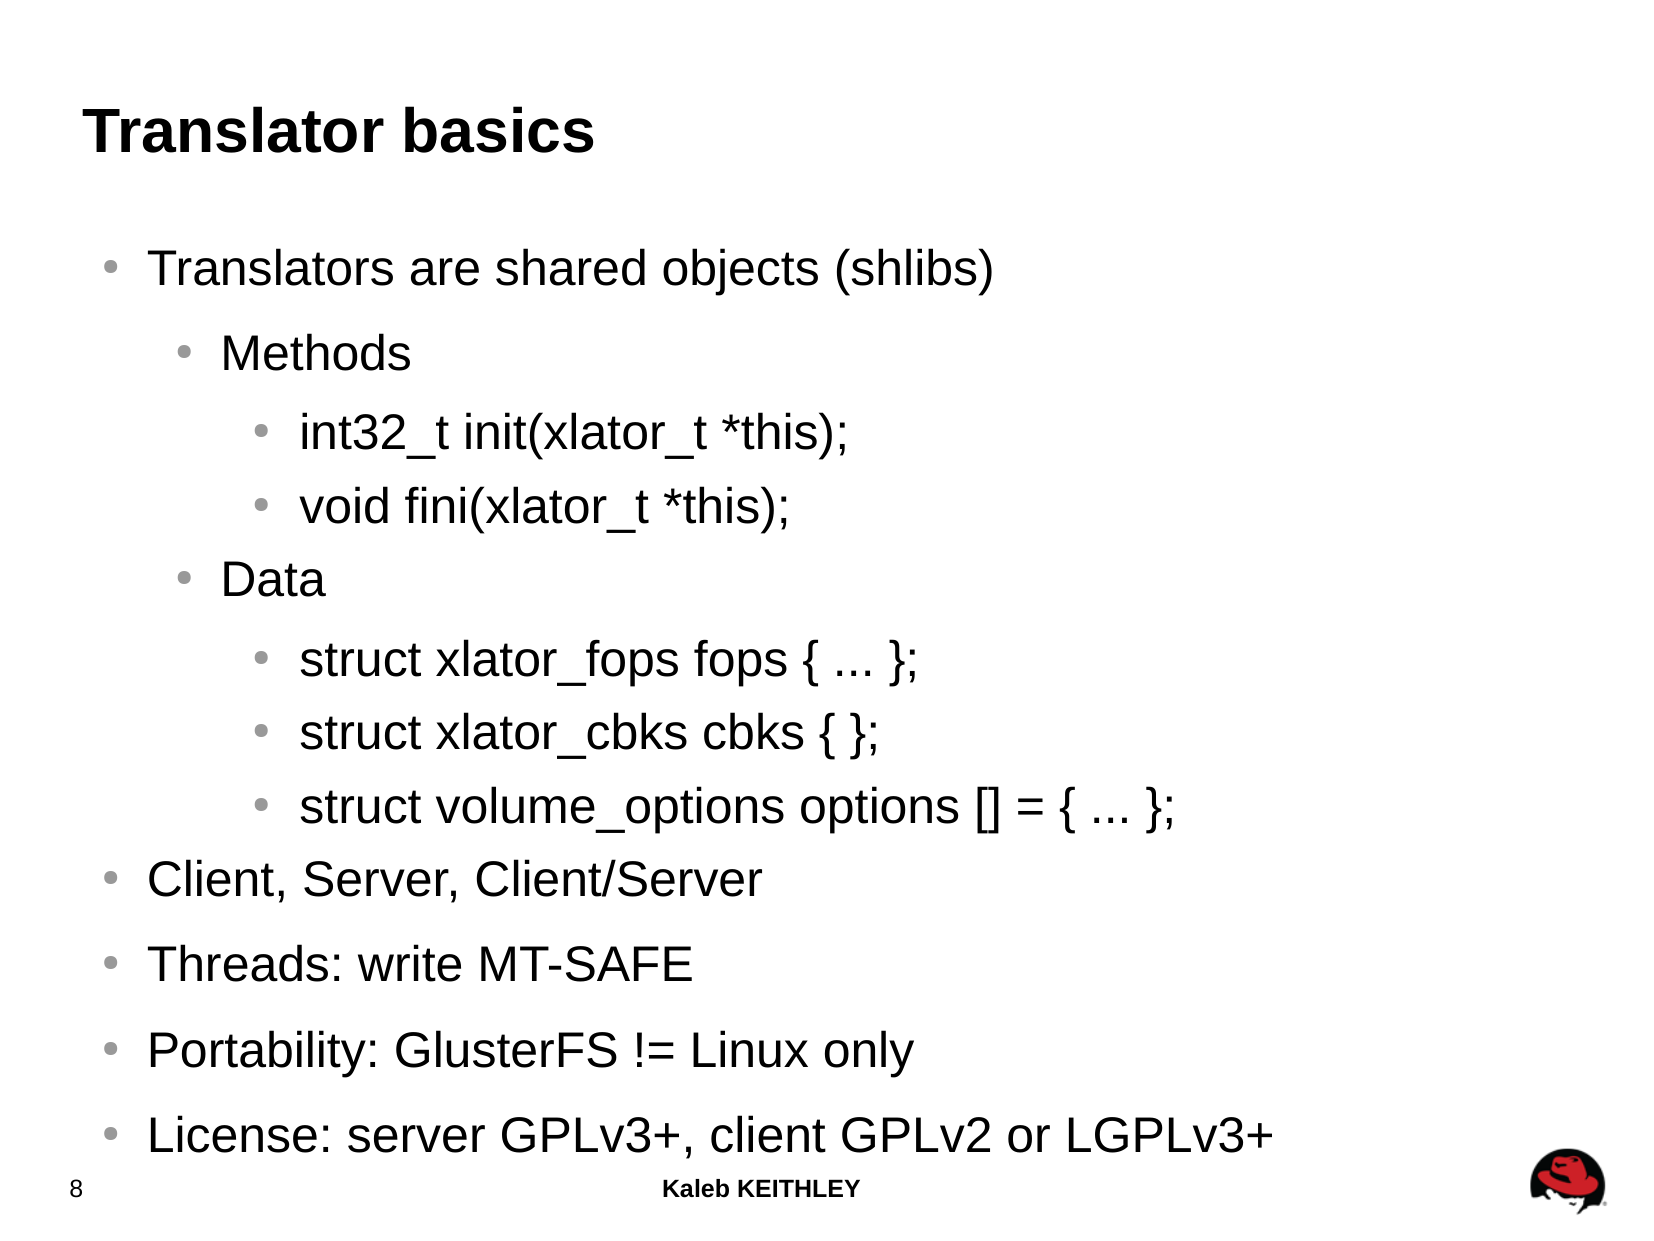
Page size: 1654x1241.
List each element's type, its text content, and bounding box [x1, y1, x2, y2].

title Translator basics [82, 37, 1571, 226]
picture [1529, 1146, 1613, 1224]
list Translators are shared objects (shlibs) Methods int32_t init(xlator_t *this); void fini(xlator_t *this); Data struct xlator_fops fops { ... }; struct xlator_cbks cbks { }; struct volume_options options [] = { ... }; Client, Server, Client/Server Threads: write MT-SAFE Portability: GlusterFS != Linux only License: server GPLv3+, client GPLv2 or LGPLv3+ [86, 240, 1576, 1163]
